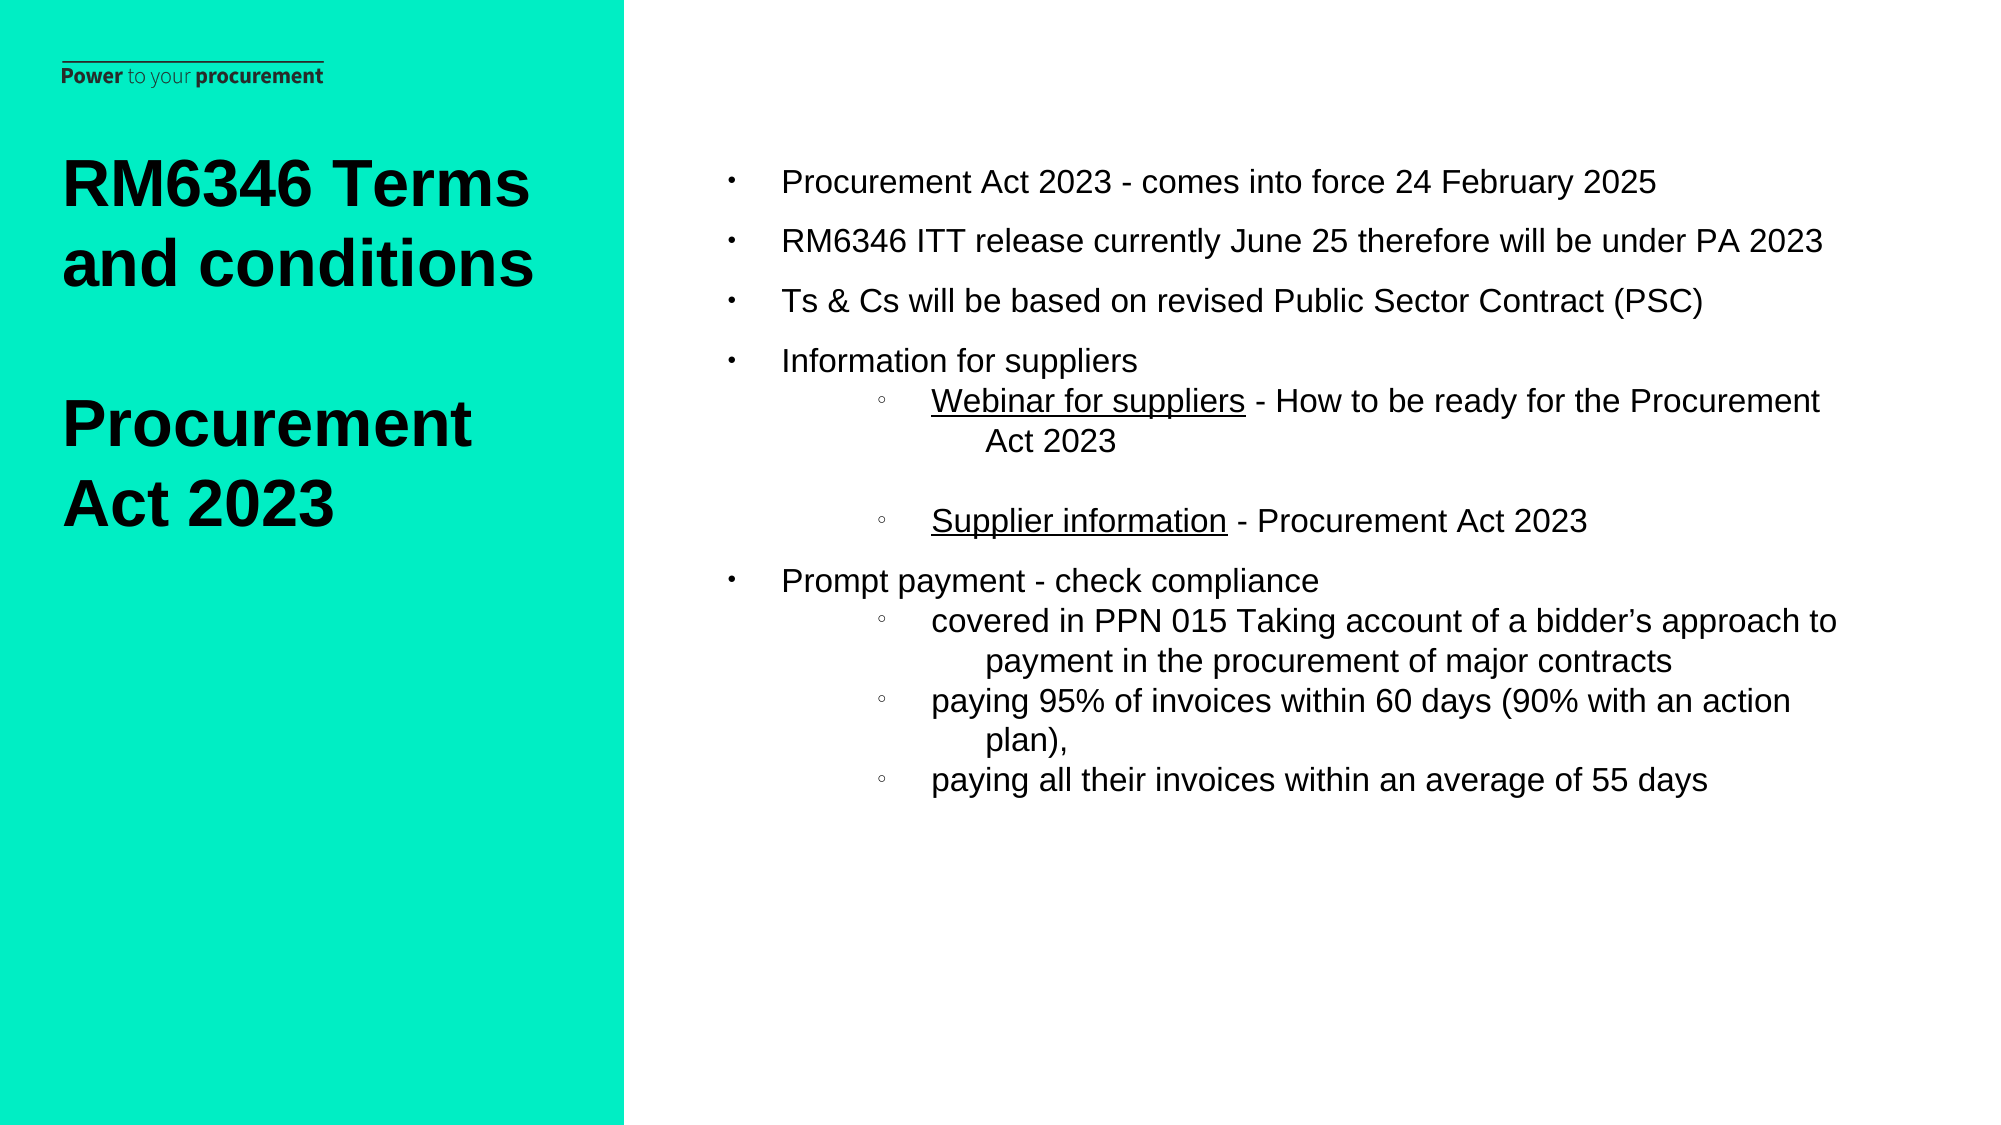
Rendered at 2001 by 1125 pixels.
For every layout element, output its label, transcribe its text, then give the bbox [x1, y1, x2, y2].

title Procurement Act 2023 - comes into force 24 February 2025 RM6346 ITT release currently June 25 therefore will be under PA 2023 Ts & Cs will be based on revised Public Sector Contract (PSC) Information for suppliers Webinar for suppliers - How to be ready for the Procurement Act 2023 Supplier information - Procurement Act 2023 Prompt payment - check compliance covered in PPN 015 Taking account of a bidder’s approach to payment in the procurement of major contracts paying 95% of invoices within 60 days (90% with an action plan), paying all their invoices within an average of 55 days [685, 139, 1876, 935]
title RM6346 Terms and conditions Procurement Act 2023 [62, 139, 564, 279]
